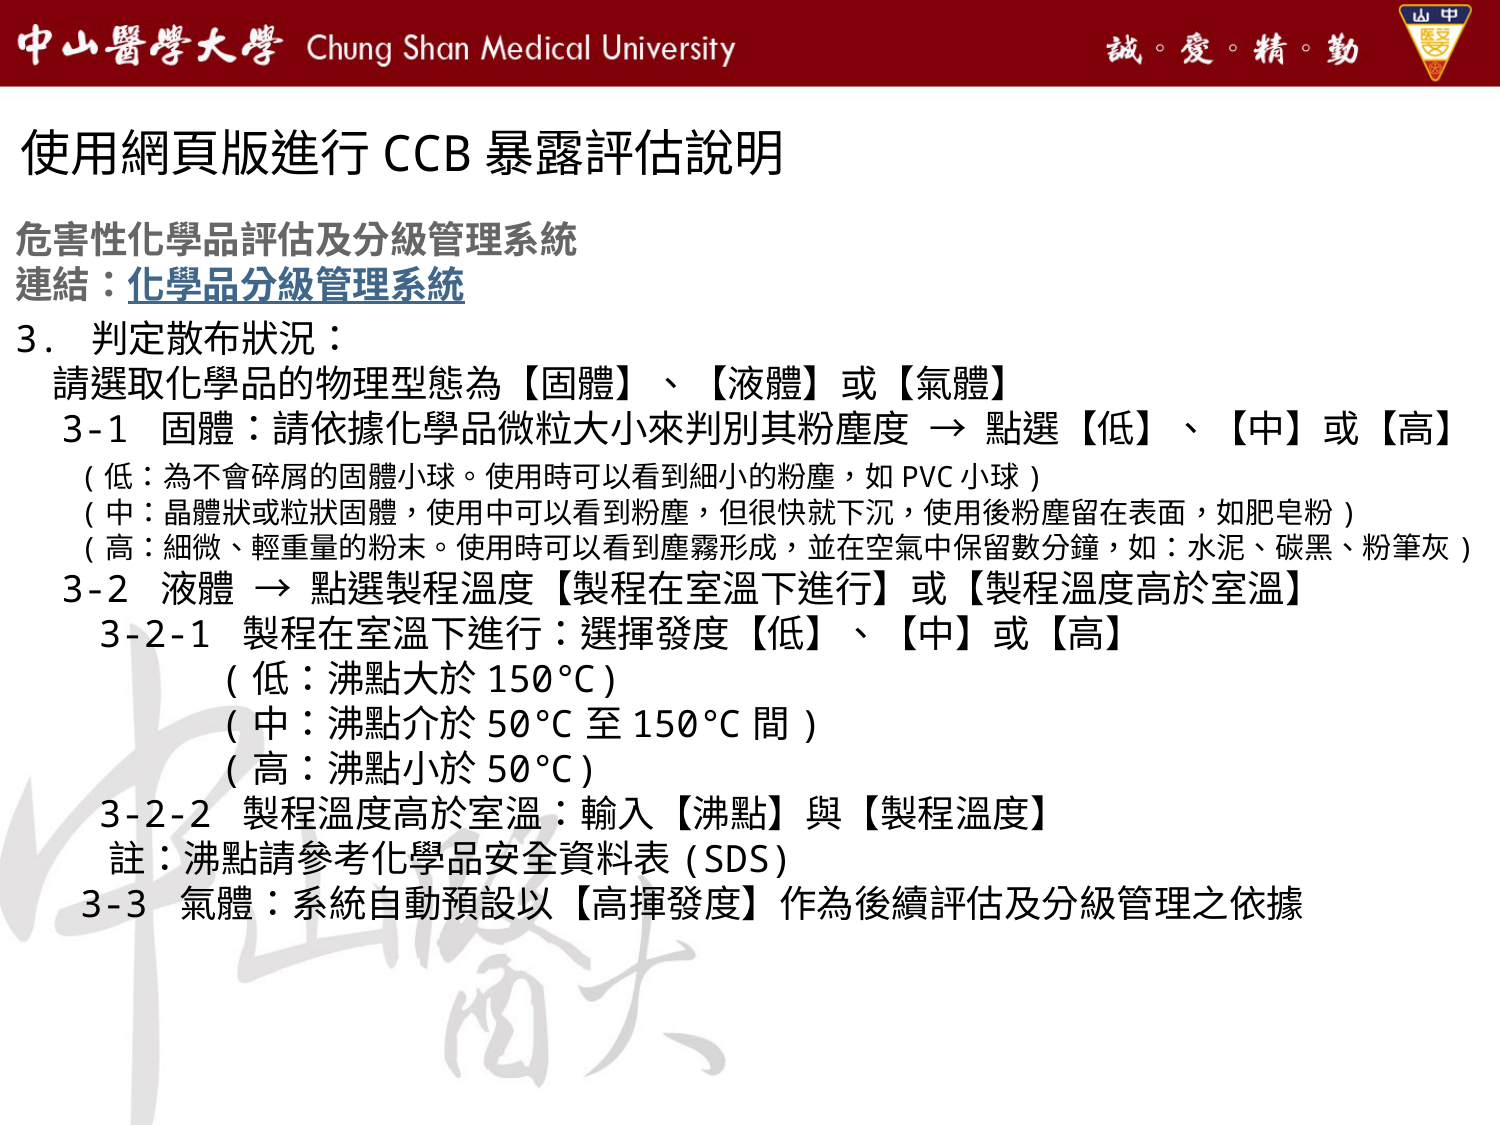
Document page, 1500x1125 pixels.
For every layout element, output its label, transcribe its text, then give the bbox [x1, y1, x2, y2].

text_box 危害性化學品評估及分級管理系統 連結：化學品分級管理系統 3. 判定散布狀況： 請選取化學品的物理型態為【固體】、【液體】或【氣體】 3-1 固體：請依據化學品微粒大小來判別其粉塵度 → 點選【低】、【中】或【高】 (低：為不會碎屑的固體小球。使用時可以看到細小的粉塵，如PVC小球) (中：晶體狀或粒狀固體，使用中可以看到粉塵，但很快就下沉，使用後粉塵留在表面，如肥皂粉) (高：細微、輕重量的粉末。使用時可以看到塵霧形成，並在空氣中保留數分鐘，如：水泥、碳黑、粉筆灰) 3-2 液體 → 點選製程溫度【製程在室溫下進行】或【製程溫度高於室溫】 3-2-1 製程在室溫下進行：選揮發度【低】、【中】或【高】 (低：沸點大於150℃) (中：沸點介於50℃至150℃間) (高：沸點小於50℃) 3-2-2 製程溫度高於室溫：輸入【沸點】與【製程溫度】 註：沸點請參考化學品安全資料表(SDS) 3-3 氣體：系統自動預設以【高揮發度】作為後續評估及分級管理之依據 [0, 208, 1500, 932]
text_box 使用網頁版進行CCB暴露評估說明 [5, 114, 799, 189]
